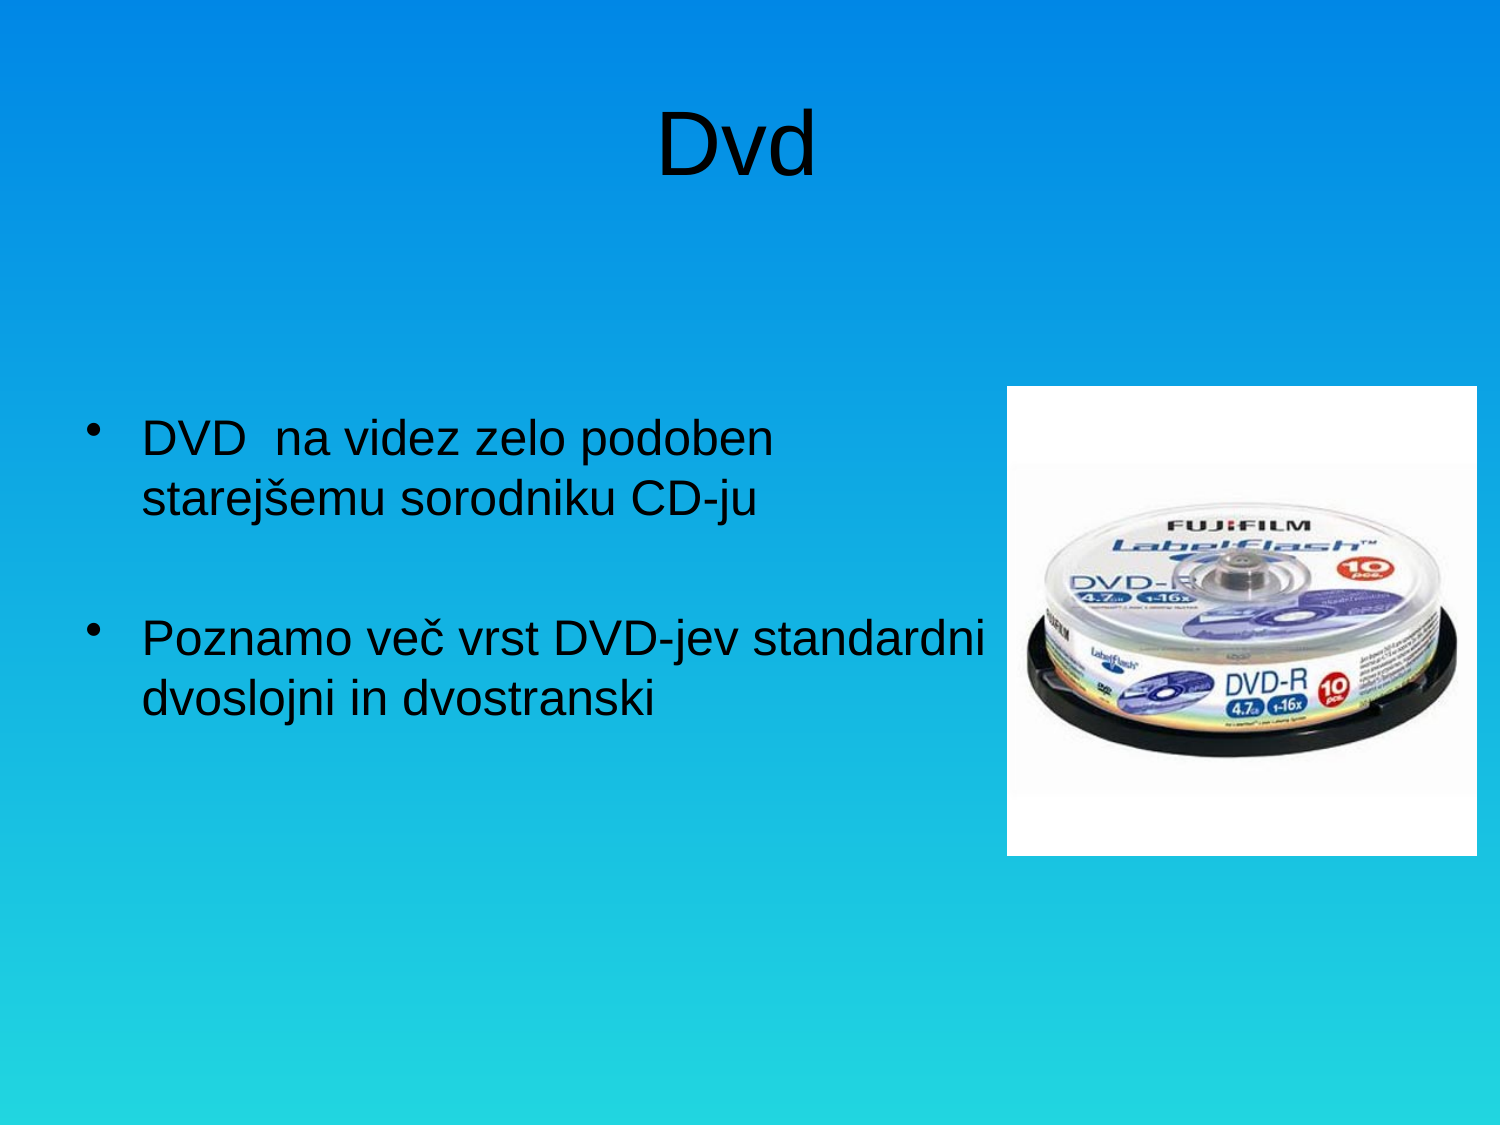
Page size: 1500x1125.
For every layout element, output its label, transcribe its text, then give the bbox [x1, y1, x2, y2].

list DVD na videz zelo podoben starejšemu sorodniku CD-ju Poznamo več vrst DVD-jev standardni dvoslojni in dvostranski [70, 257, 1020, 1001]
picture [1007, 387, 1500, 856]
title Dvd [75, 45, 1425, 233]
